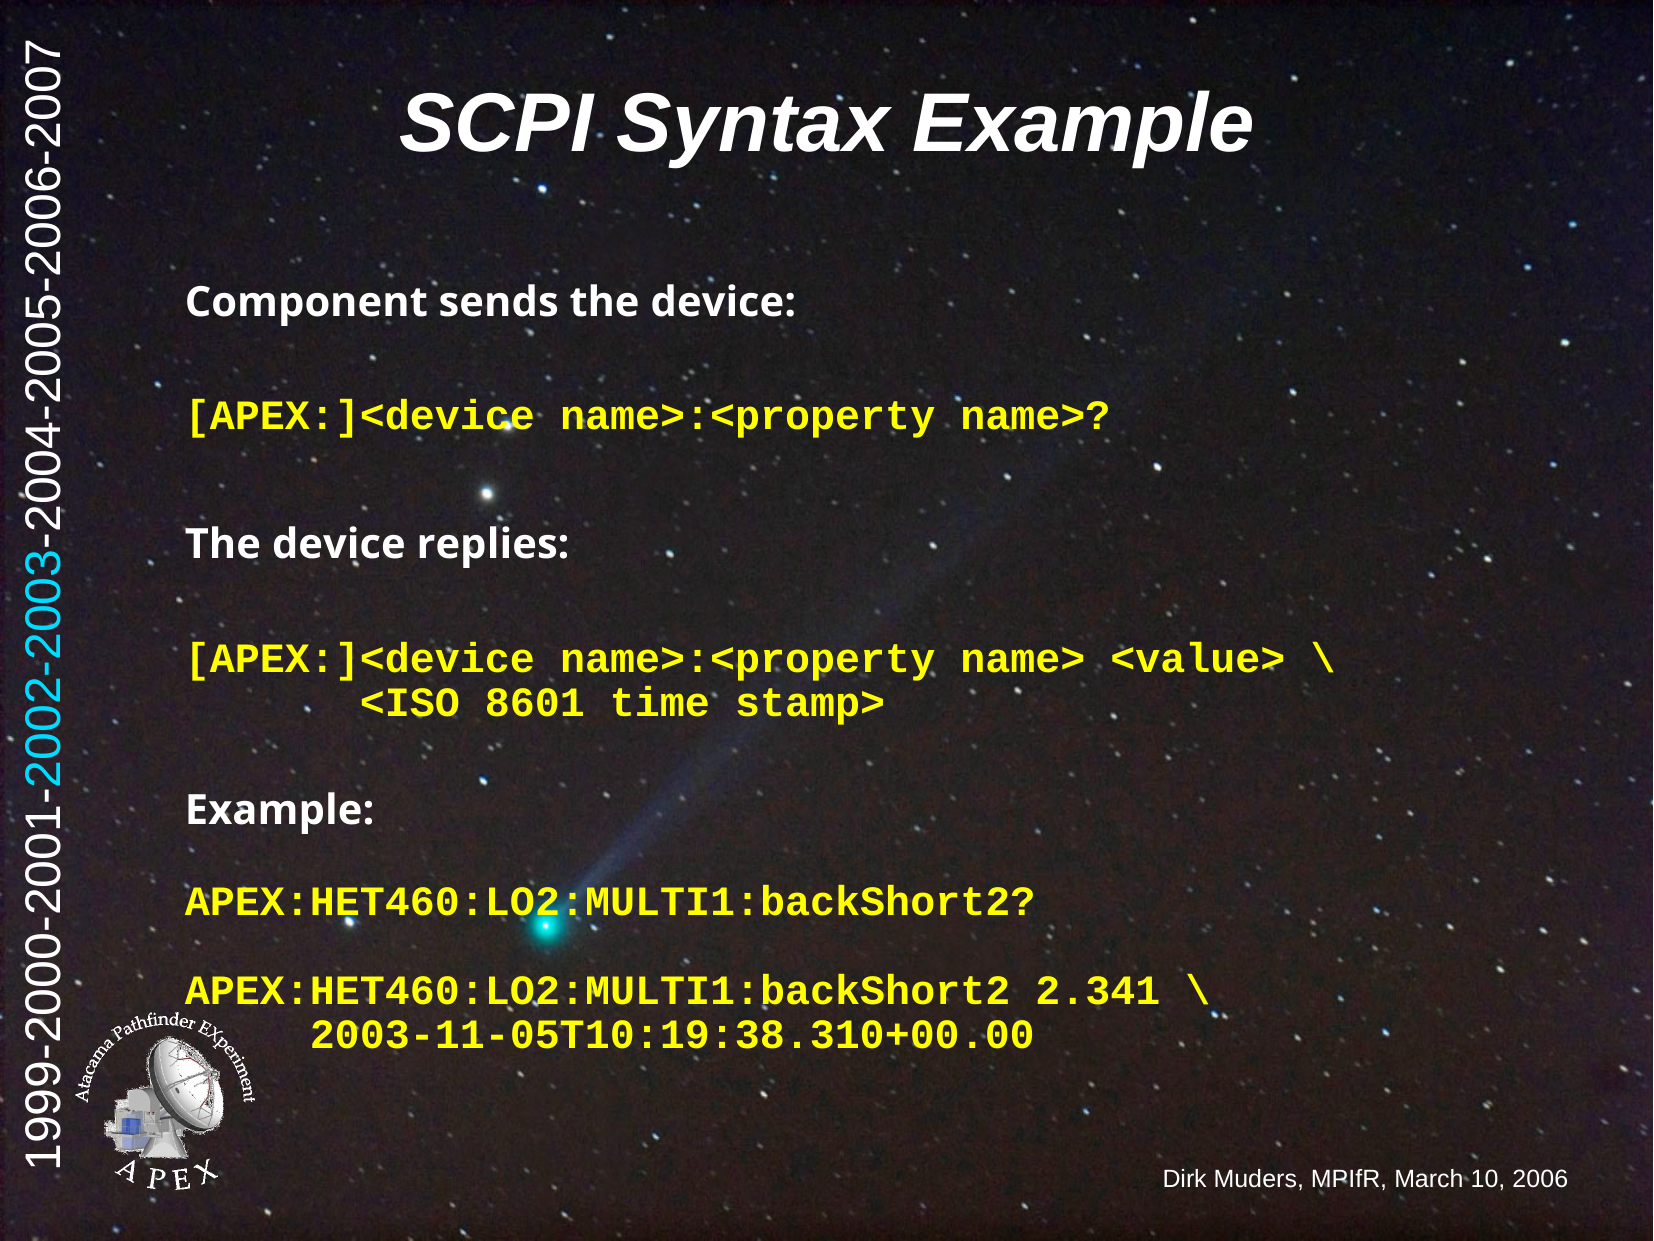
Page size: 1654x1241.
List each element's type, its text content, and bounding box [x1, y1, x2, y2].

text_box 1999-2000-2001-2002-2003-2004-2005-2006-2007 [15, 38, 76, 1172]
list Component sends the device: [APEX:]<device name>:<property name>? The device replies: [APEX:]<device name>:<property name> <value> \ <ISO 8601 time stamp> Example: APEX:HET460:LO2:MULTI1:backShort2? APEX:HET460:LO2:MULTI1:backShort2 2.341 \ 2003-11-05T10:19:38.310+00.00 [184, 262, 1576, 1045]
picture [0, 0, 1653, 1241]
title SCPI Syntax Example [121, 19, 1534, 227]
